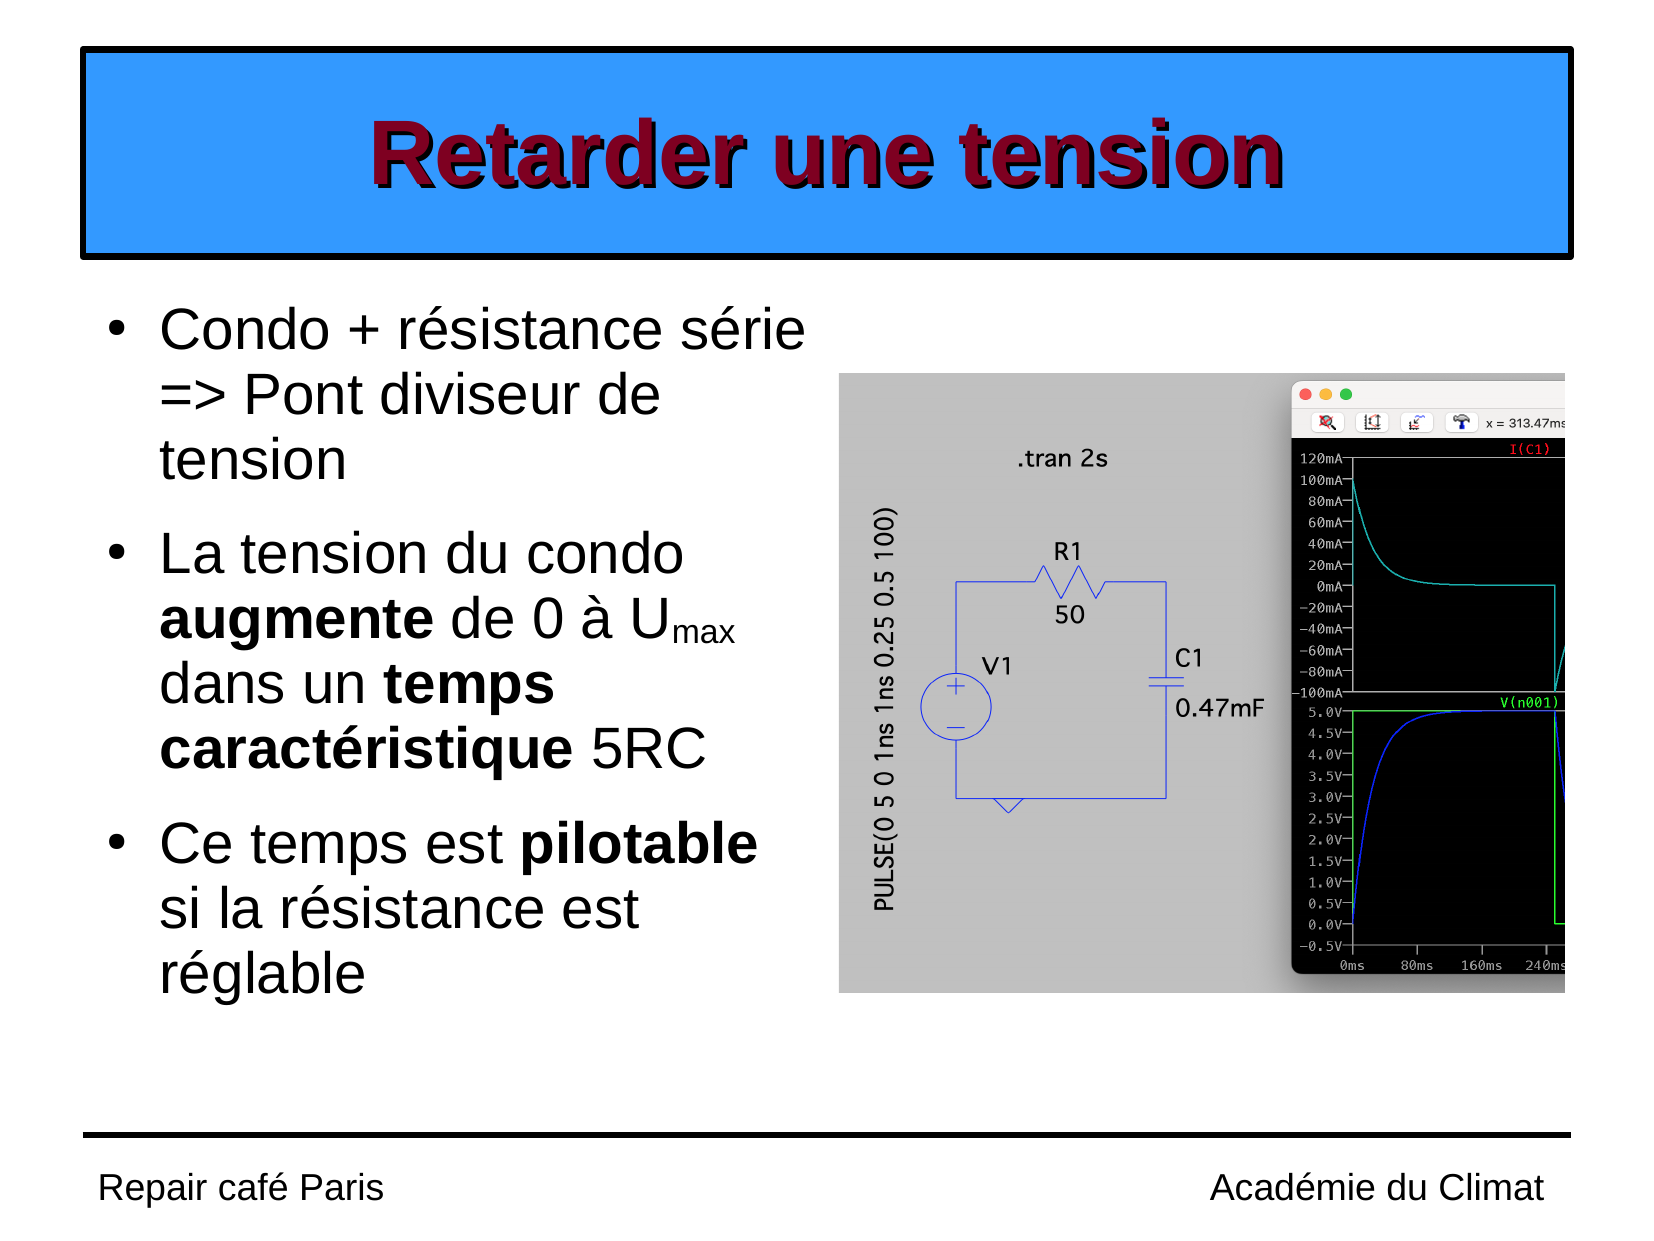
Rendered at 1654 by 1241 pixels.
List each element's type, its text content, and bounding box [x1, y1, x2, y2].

picture [838, 373, 1565, 993]
text_box Repair café Paris Académie du Climat [82, 1158, 1571, 1216]
title Retarder une tension [82, 49, 1571, 257]
list Condo + résistance série => Pont diviseur de tension La tension du condo augmente de 0 à Umax dans un temps caractéristique 5RC Ce temps est pilotable si la résistance est réglable [88, 296, 815, 1016]
